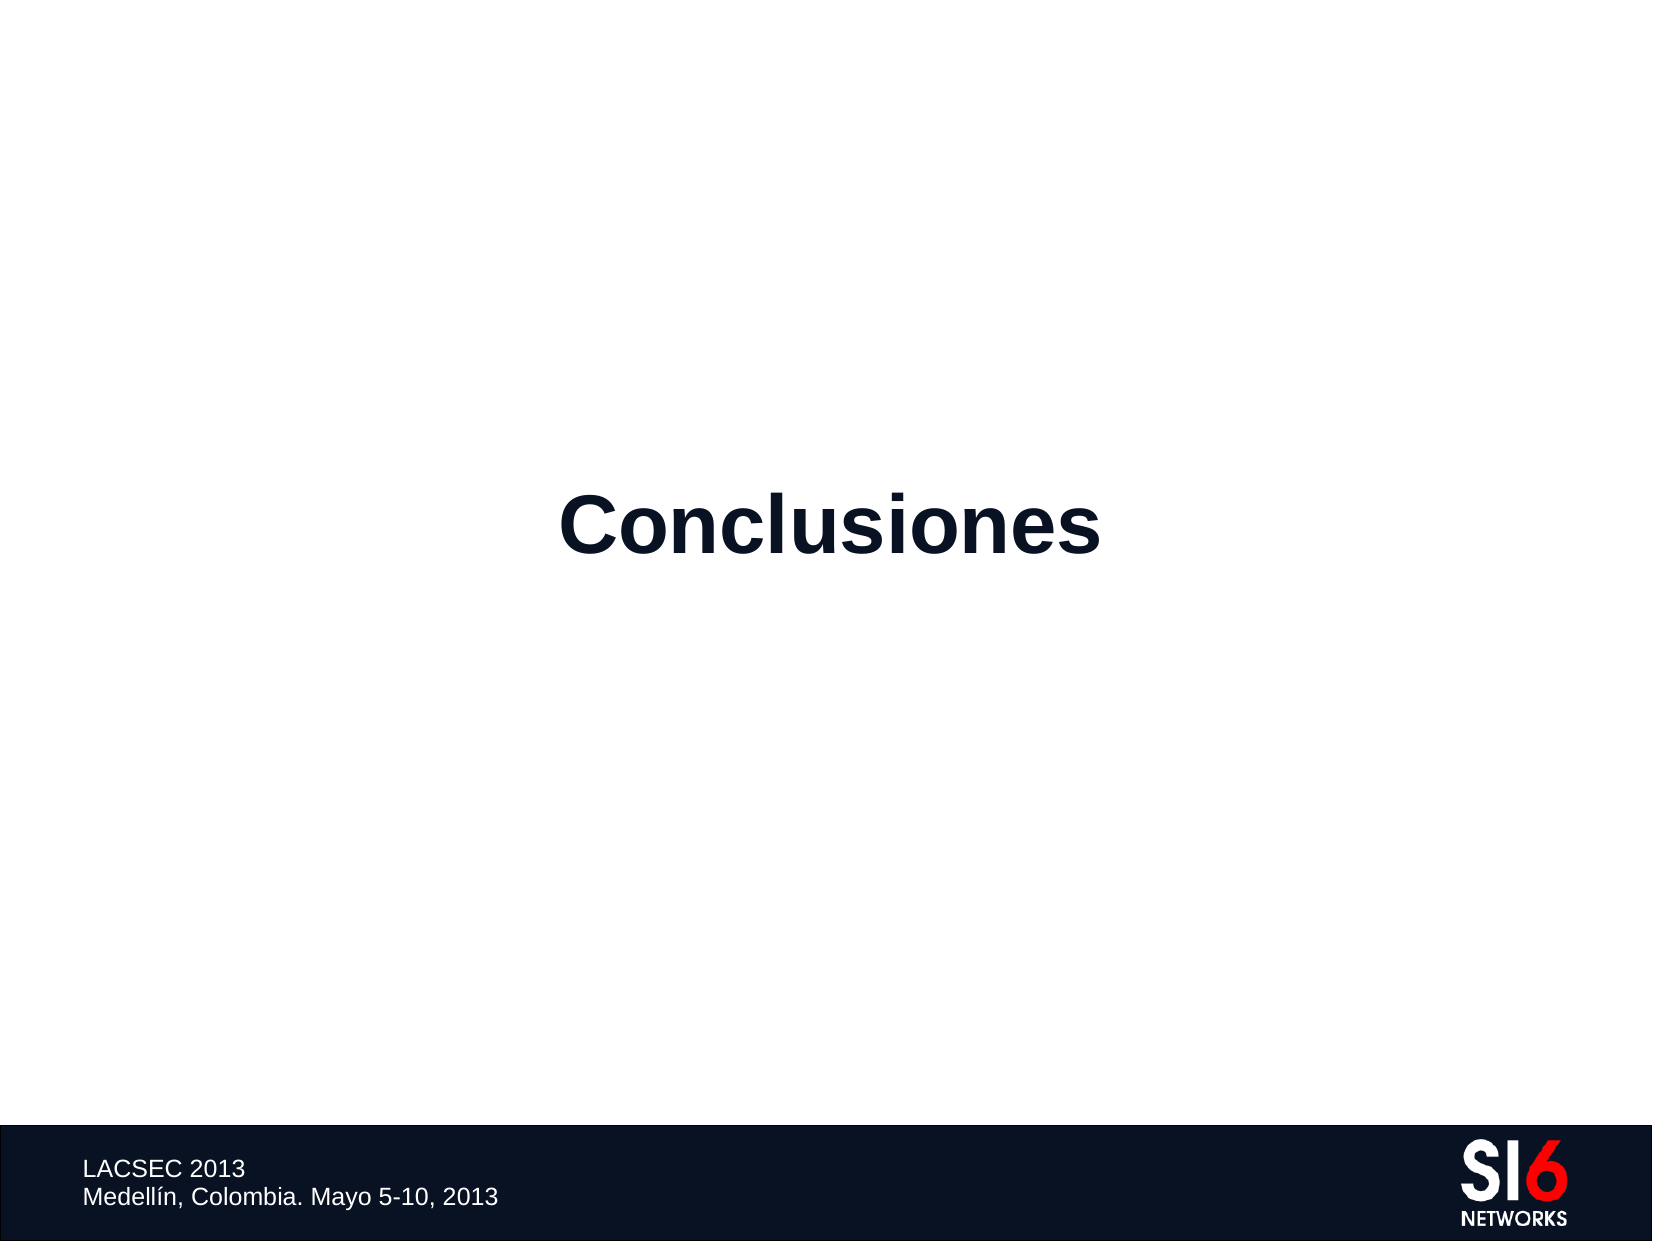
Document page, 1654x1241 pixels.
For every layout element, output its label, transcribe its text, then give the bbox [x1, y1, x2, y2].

picture [1461, 1139, 1567, 1226]
title Conclusiones [86, 468, 1576, 676]
